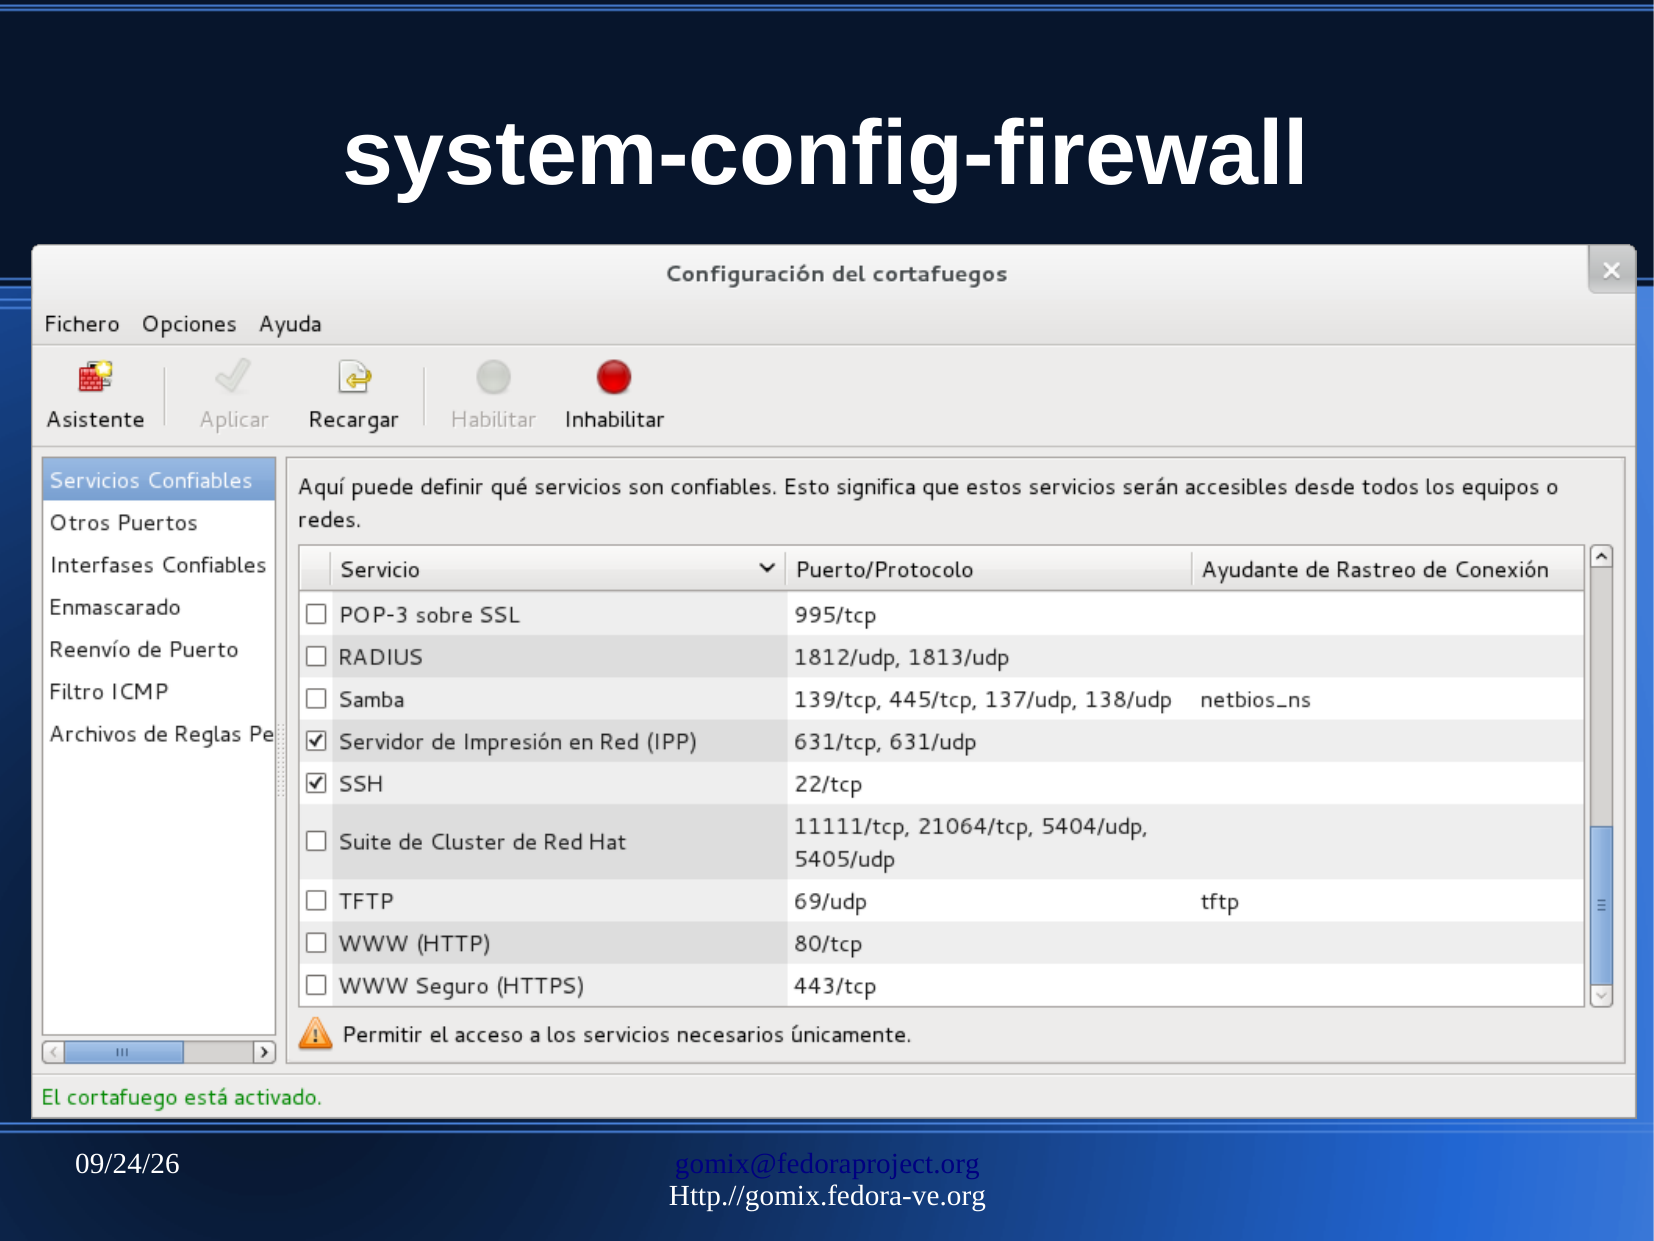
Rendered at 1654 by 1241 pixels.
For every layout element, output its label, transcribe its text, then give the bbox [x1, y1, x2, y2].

title system-config-firewall [82, 49, 1571, 244]
picture [0, 0, 1654, 1241]
